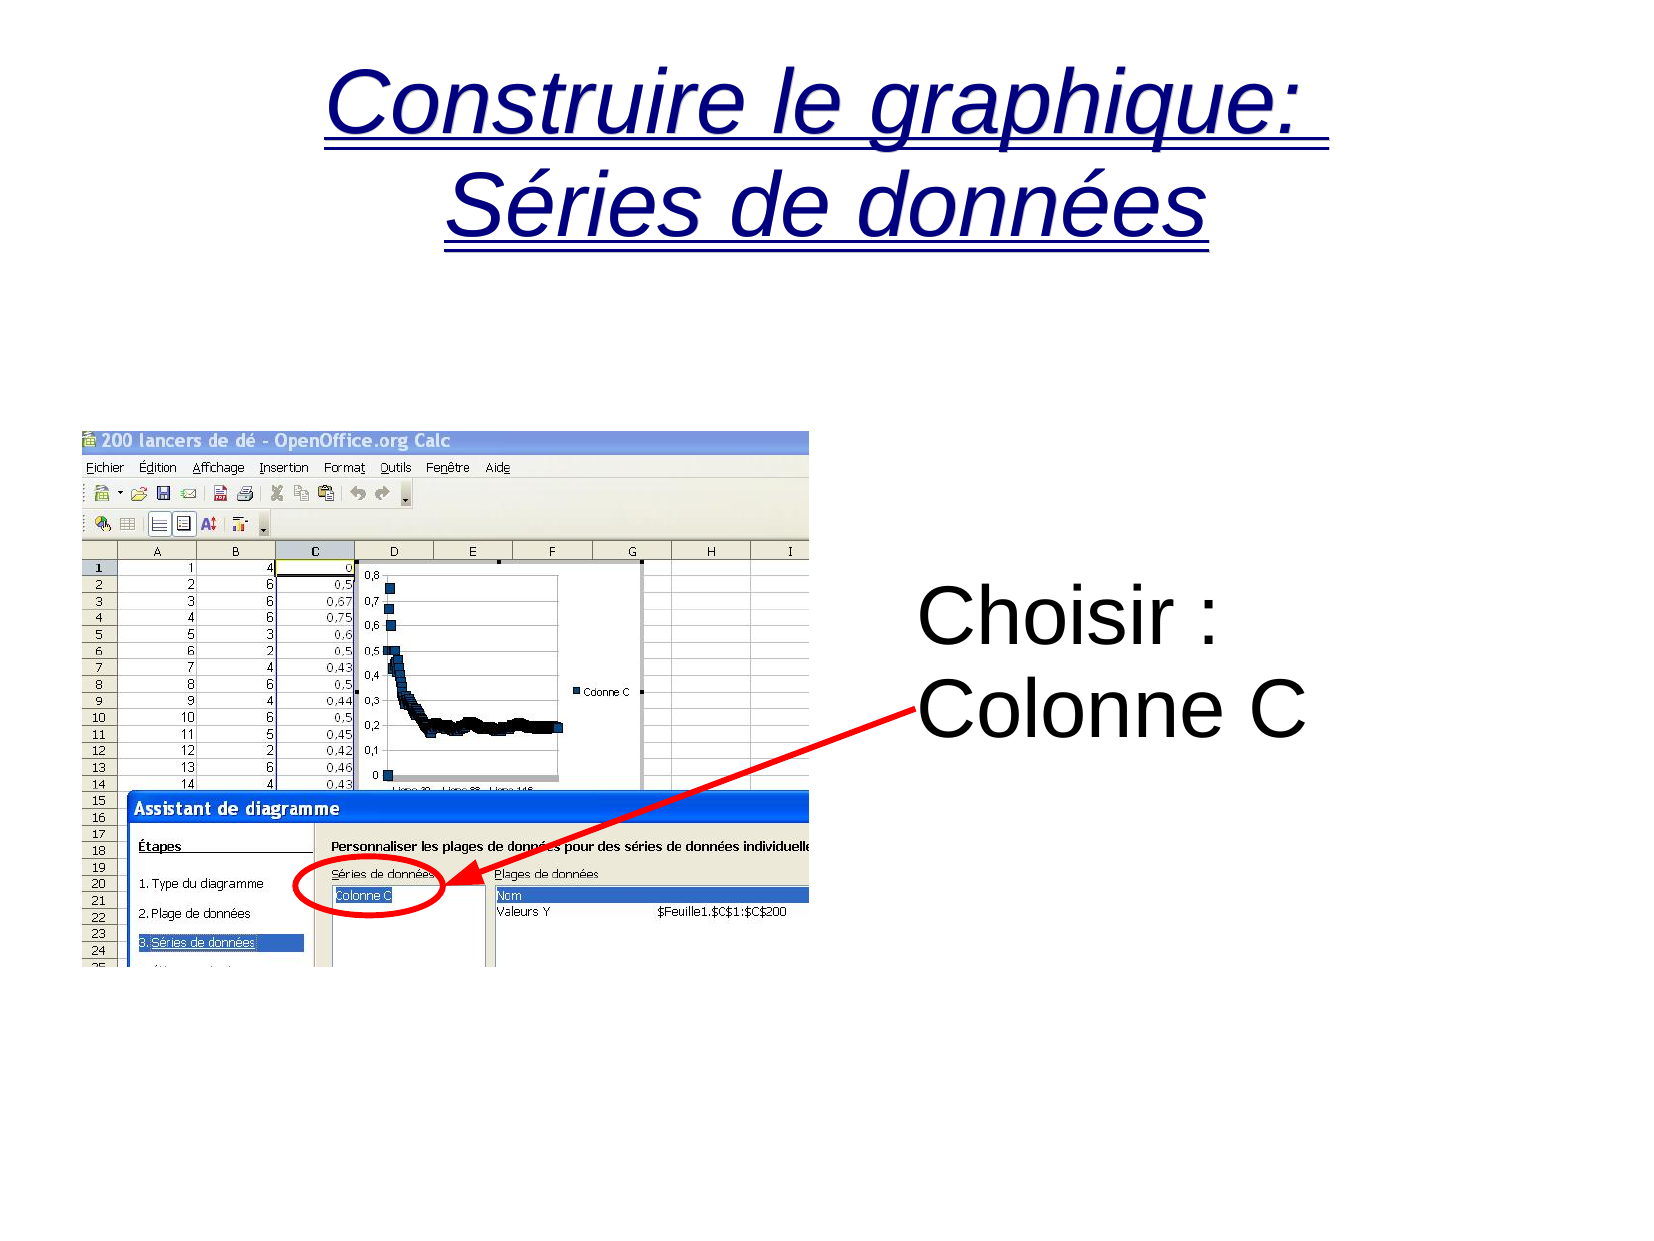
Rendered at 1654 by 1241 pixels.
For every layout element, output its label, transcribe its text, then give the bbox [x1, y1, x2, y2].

list Choisir : Colonne C [845, 290, 1572, 1109]
text_box [295, 856, 443, 916]
title Construire le graphique: Séries de données [82, 49, 1571, 257]
picture [82, 431, 809, 967]
